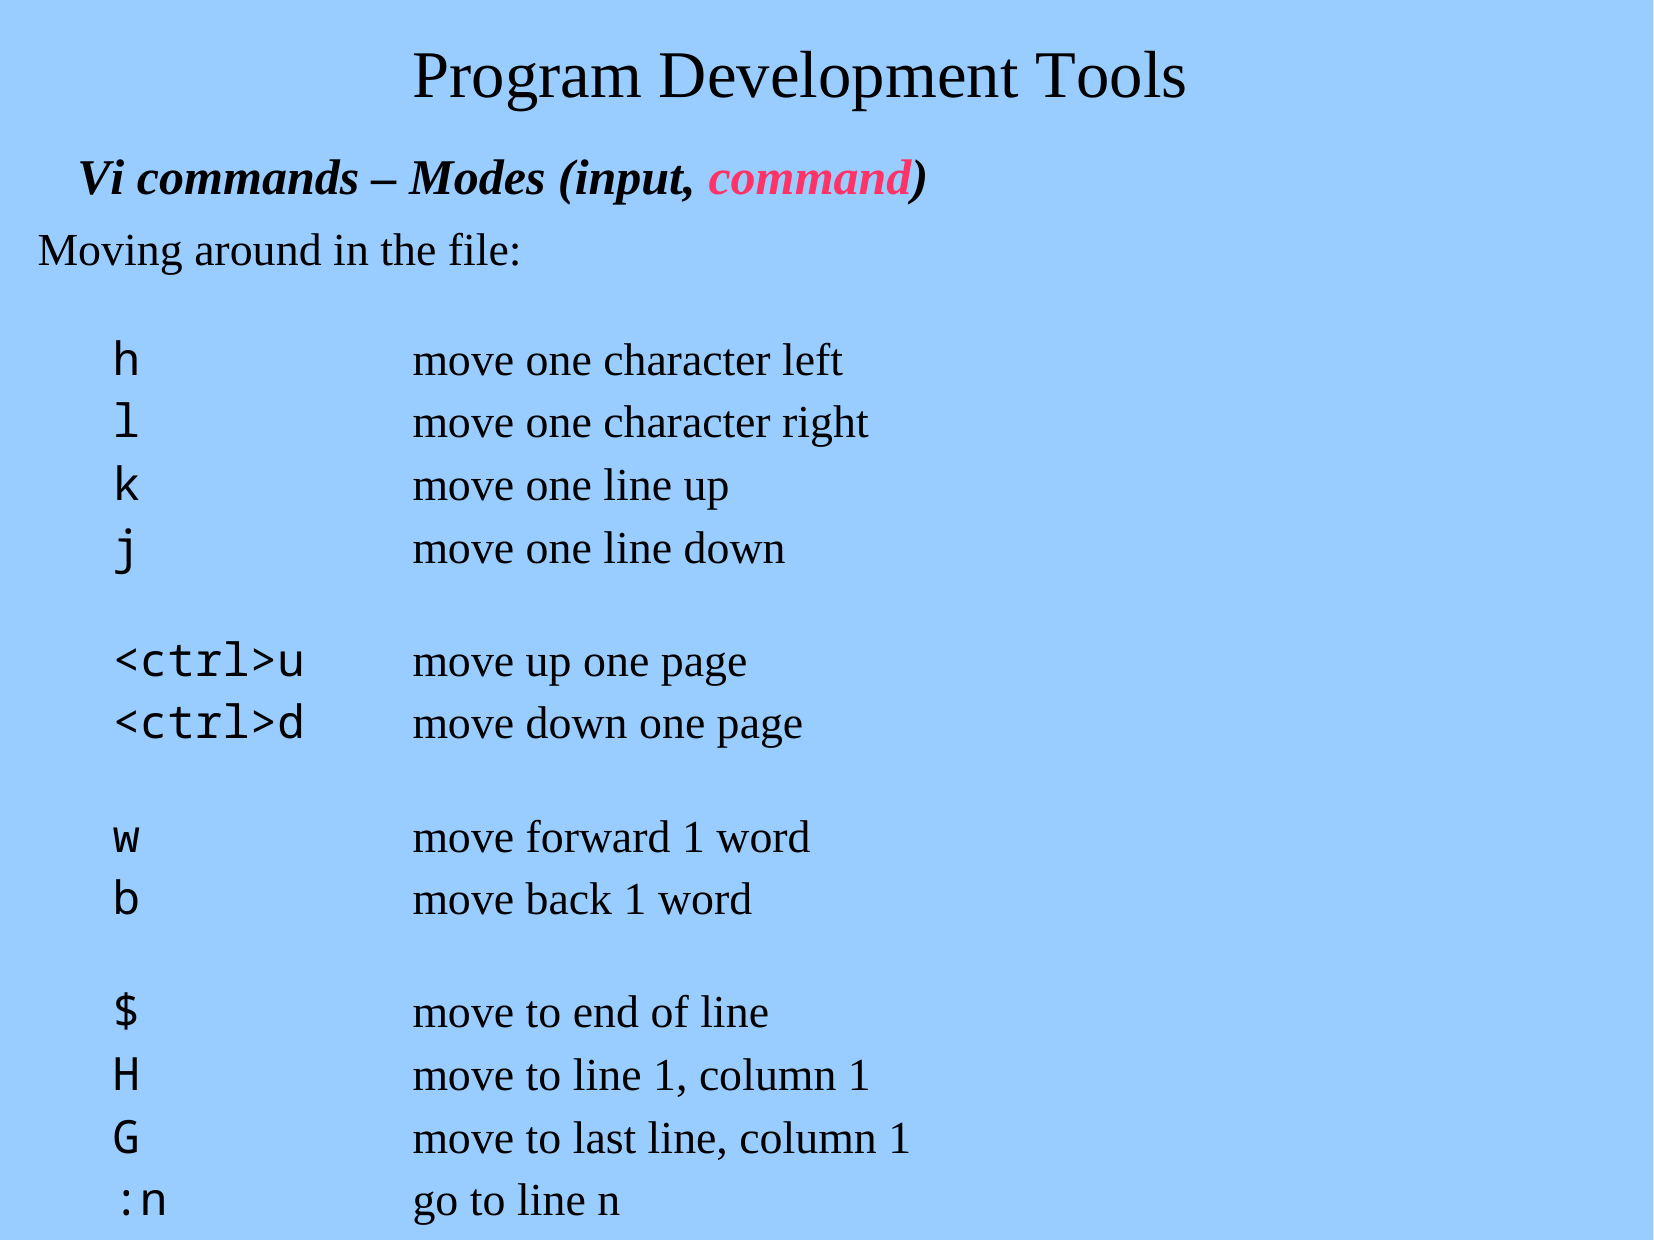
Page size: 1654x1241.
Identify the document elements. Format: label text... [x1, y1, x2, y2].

text_box Moving around in the file: h move one character left l move one character right k move one line up j move one line down <ctrl>u move up one page <ctrl>d move down one page w move forward 1 word b move back 1 word $ move to end of line H move to line 1, column 1 G move to last line, column 1 :n go to line n [37, 225, 1576, 1228]
text_box Program Development Tools [412, 38, 1207, 113]
text_box Vi commands – Modes (input, command) [77, 150, 929, 206]
